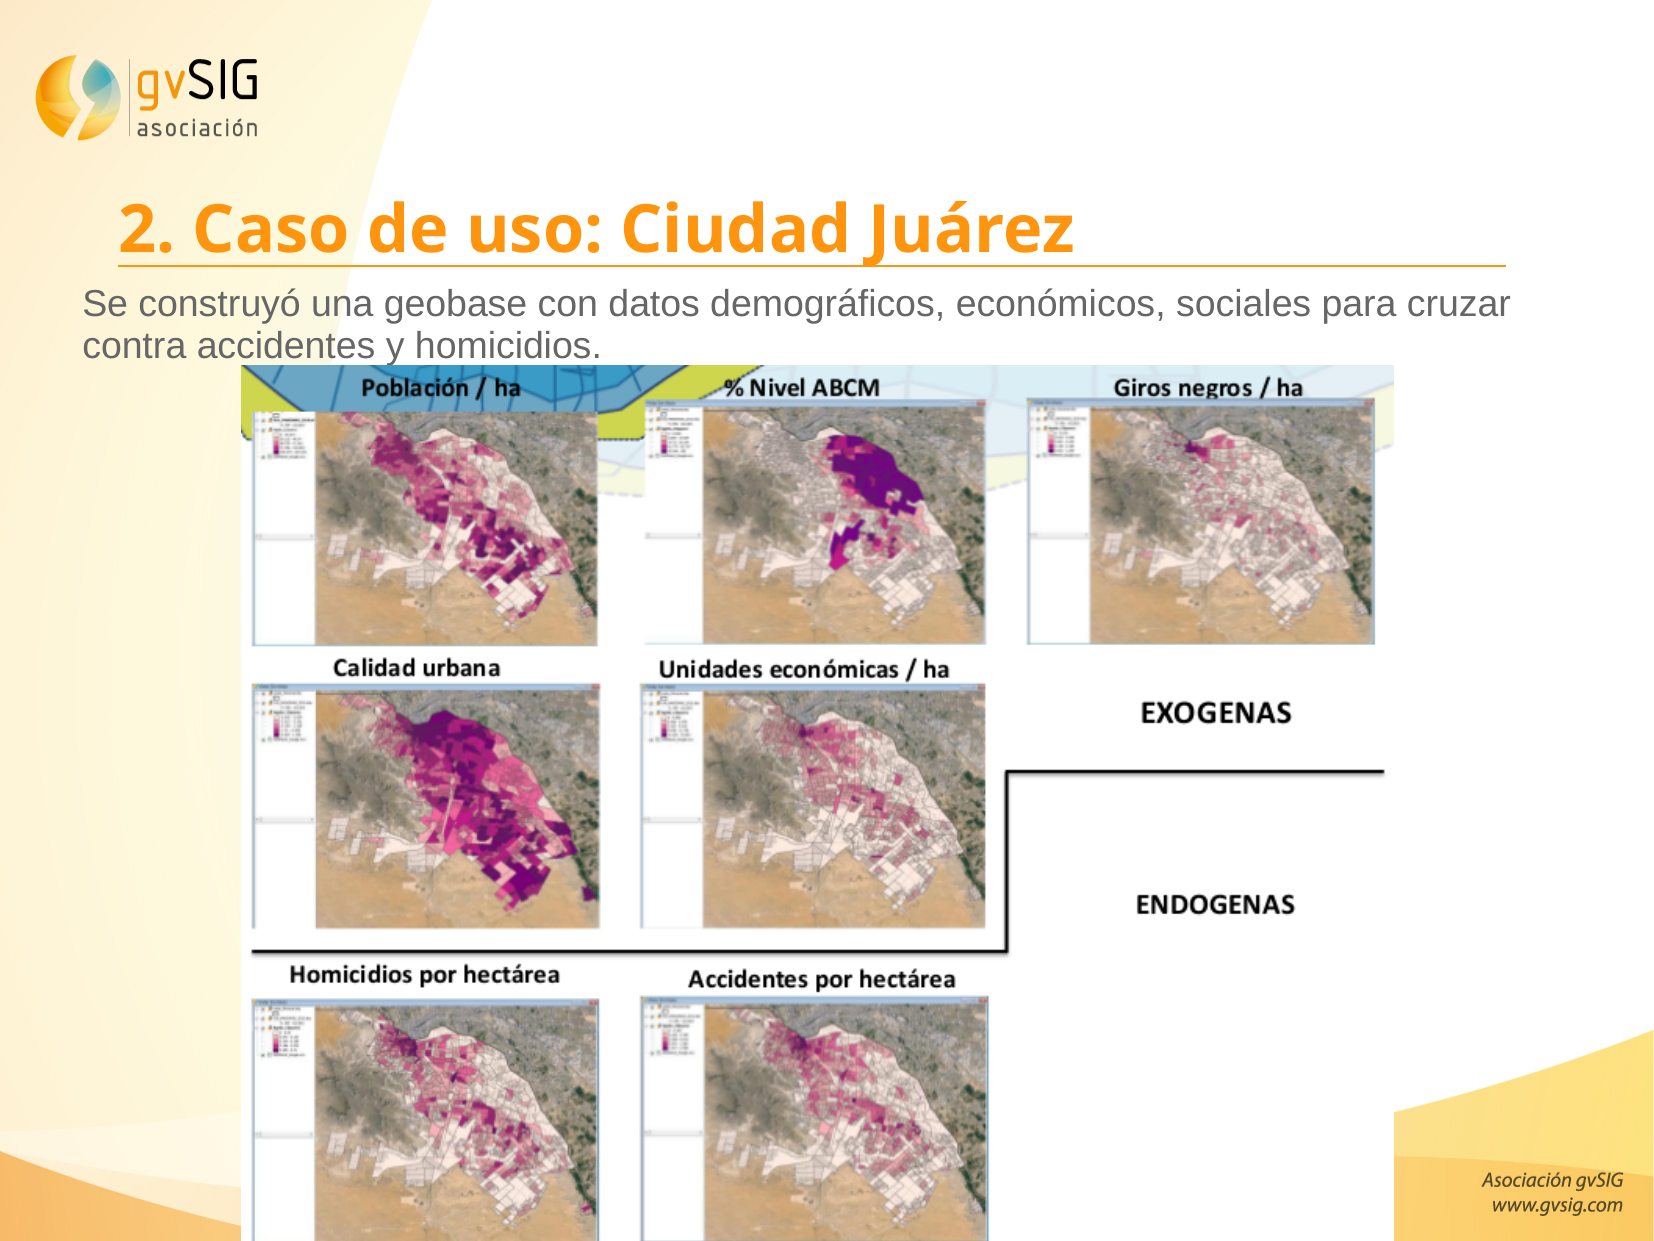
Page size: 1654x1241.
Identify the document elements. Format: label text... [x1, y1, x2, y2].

title 2. Caso de uso: Ciudad Juárez [118, 177, 1607, 276]
text_box Se construyó una geobase con datos demográficos, económicos, sociales para cruzar contra accidentes y homicidios. [67, 275, 1601, 417]
picture [0, 0, 1654, 1241]
